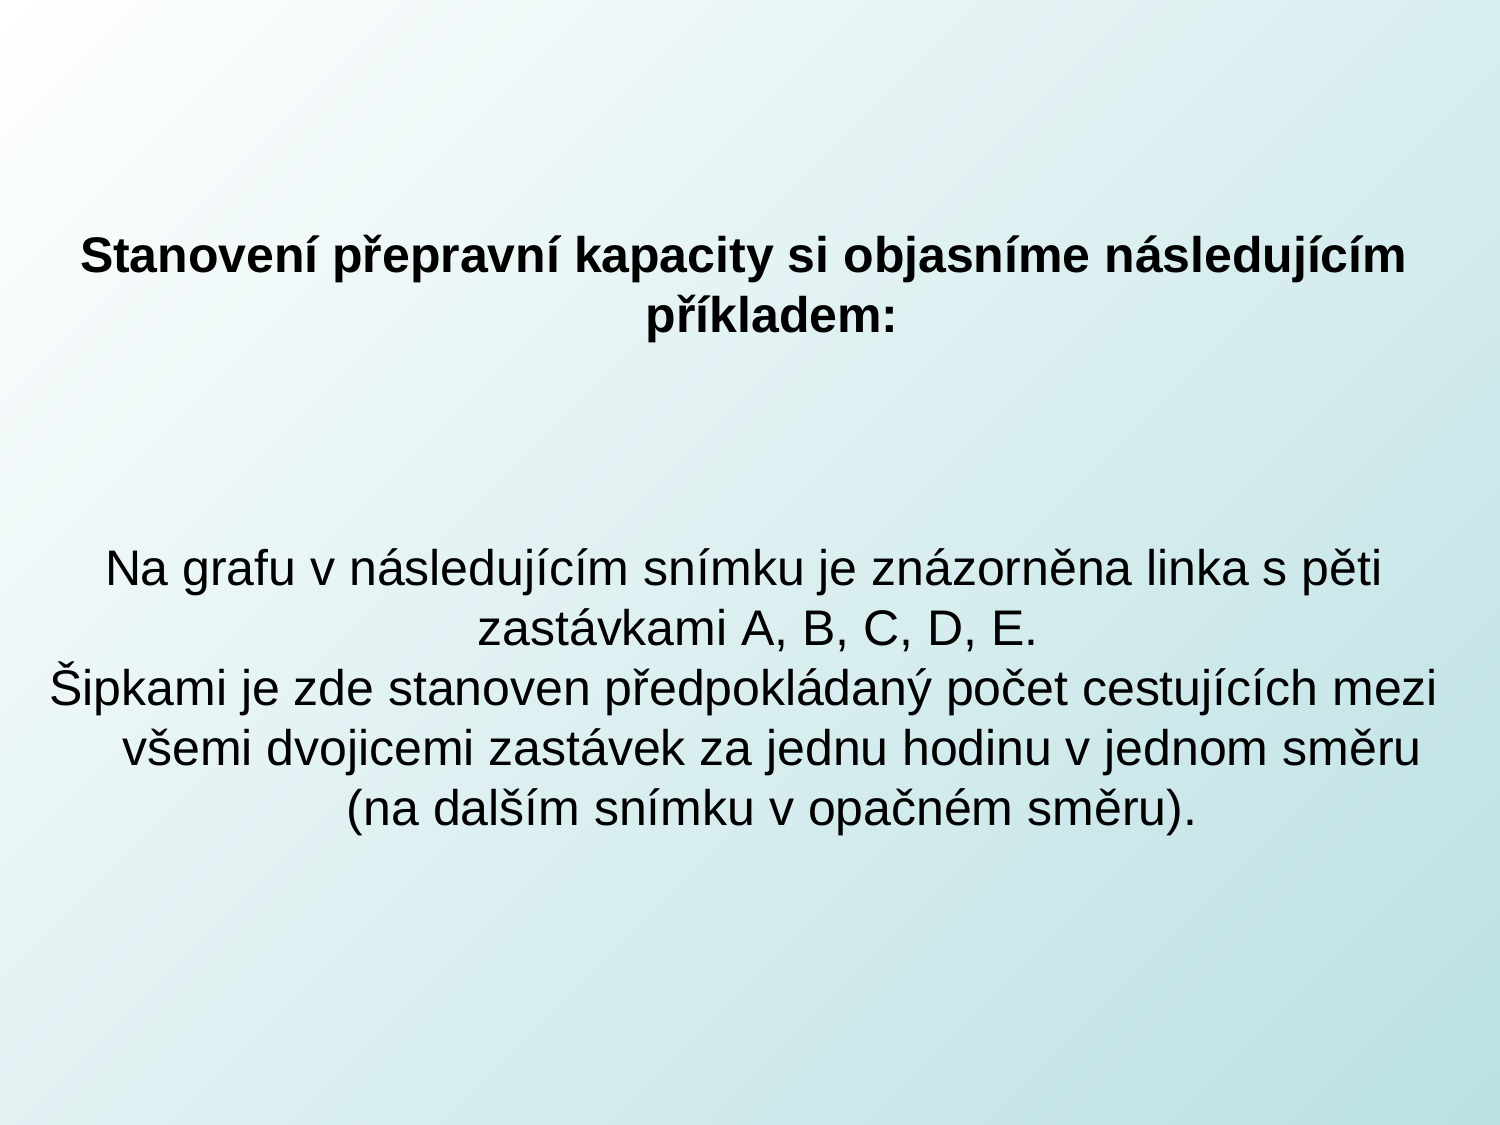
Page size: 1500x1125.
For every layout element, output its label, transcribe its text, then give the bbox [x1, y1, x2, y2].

list Stanovení přepravní kapacity si objasníme následujícím příkladem: Na grafu v následujícím snímku je znázorněna linka s pěti zastávkami A, B, C, D, E. Šipkami je zde stanoven předpokládaný počet cestujících mezi všemi dvojicemi zastávek za jednu hodinu v jednom směru (na dalším snímku v opačném směru). [23, 70, 1465, 1079]
